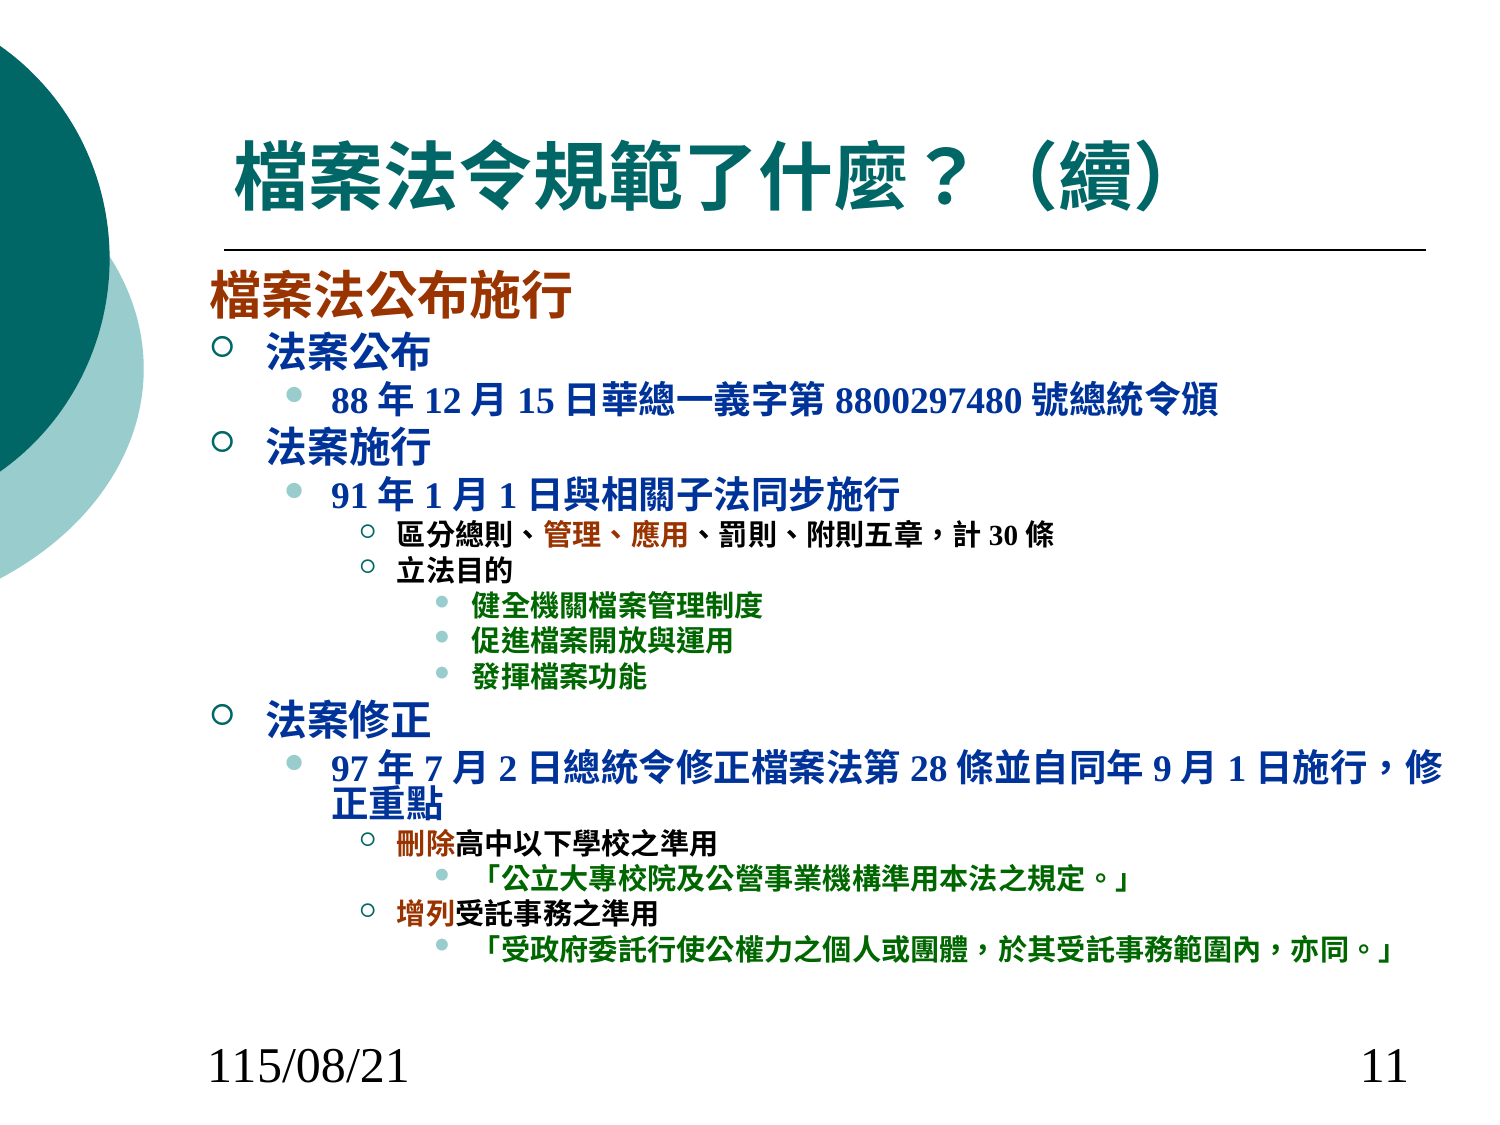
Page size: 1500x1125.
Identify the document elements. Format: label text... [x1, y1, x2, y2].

title 檔案法令規範了什麼？（續） [218, 90, 1419, 228]
list 檔案法公布施行 法案公布 88年12月15日華總一義字第8800297480號總統令頒 法案施行 91年1月1日與相關子法同步施行 區分總則、管理、應用、罰則、附則五章，計30條 立法目的 健全機關檔案管理制度 促進檔案開放與運用 發揮檔案功能 法案修正 97年7月2日總統令修正檔案法第28條並自同年9月1日施行，修正重點 刪除高中以下學校之準用 「公立大專校院及公營事業機構準用本法之規定。」 增列受託事務之準用 「受政府委託行使公權力之個人或團體，於其受託事務範圍內，亦同。」 [194, 267, 1463, 977]
